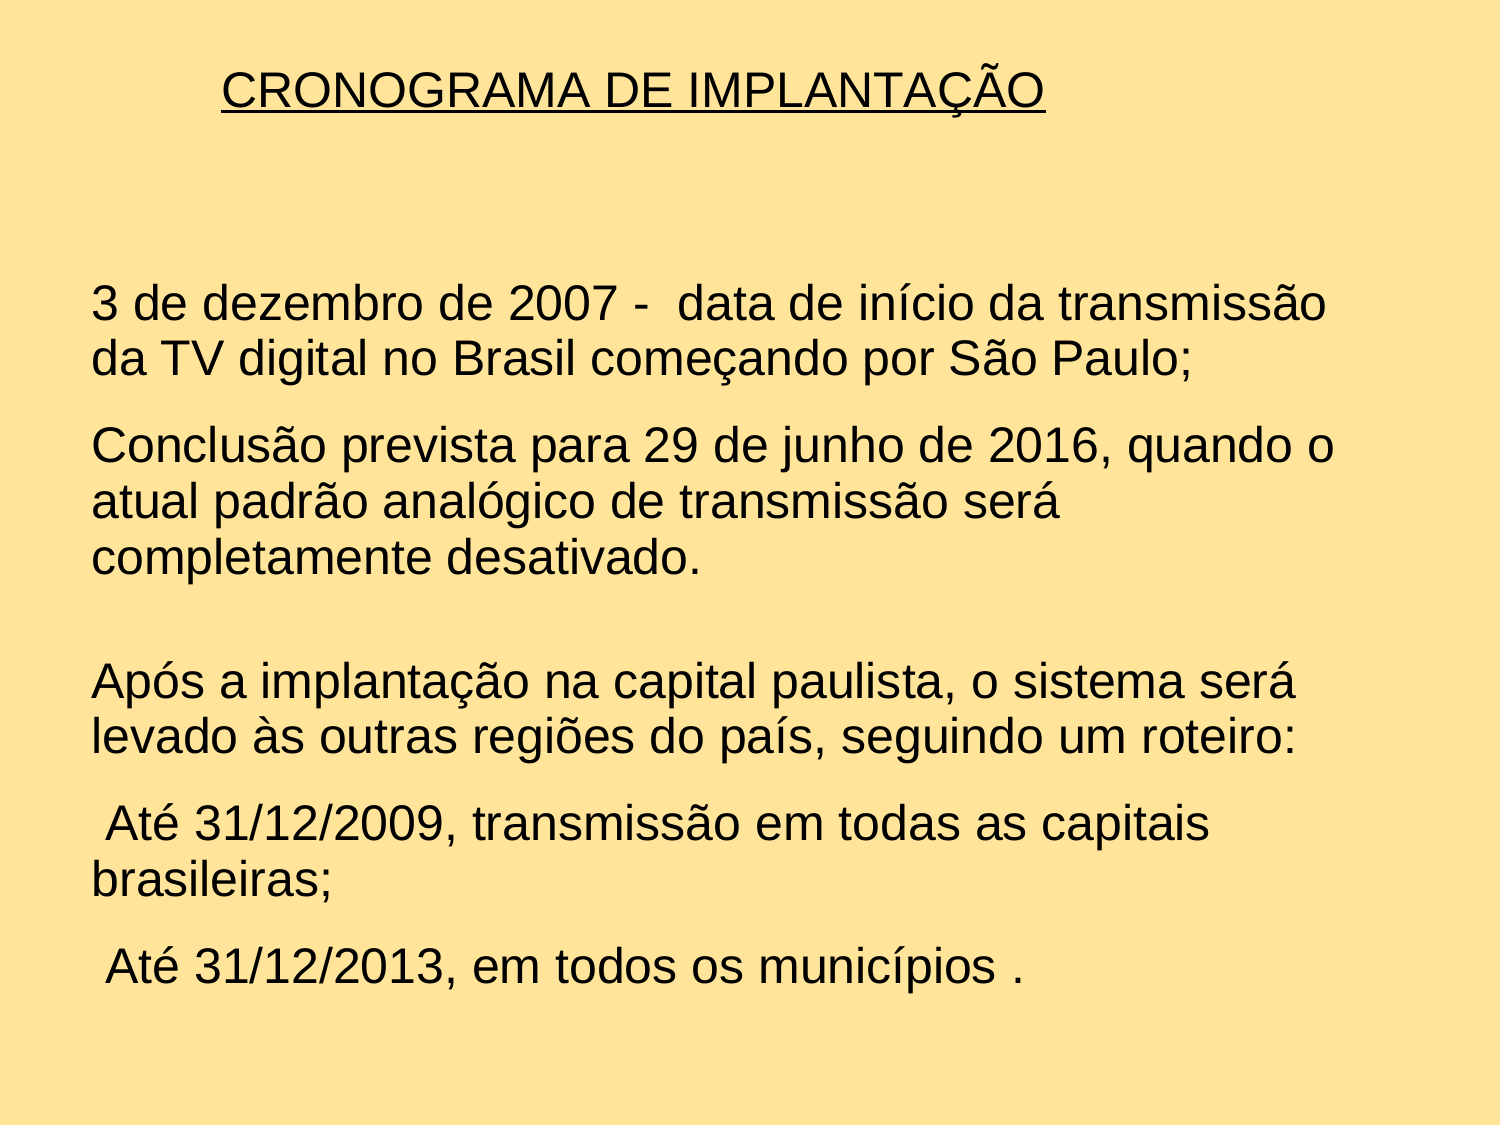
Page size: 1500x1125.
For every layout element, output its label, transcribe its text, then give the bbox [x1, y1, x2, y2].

text_box Após a implantação na capital paulista, o sistema será levado às outras regiões do país, seguindo um roteiro: Até 31/12/2009, transmissão em todas as capitais brasileiras; Até 31/12/2013, em todos os municípios . [76, 645, 1412, 1002]
text_box CRONOGRAMA DE IMPLANTAÇÃO [206, 54, 1152, 126]
text_box 3 de dezembro de 2007 - data de início da transmissão da TV digital no Brasil começando por São Paulo; Conclusão prevista para 29 de junho de 2016, quando o atual padrão analógico de transmissão será completamente desativado. [76, 267, 1389, 593]
